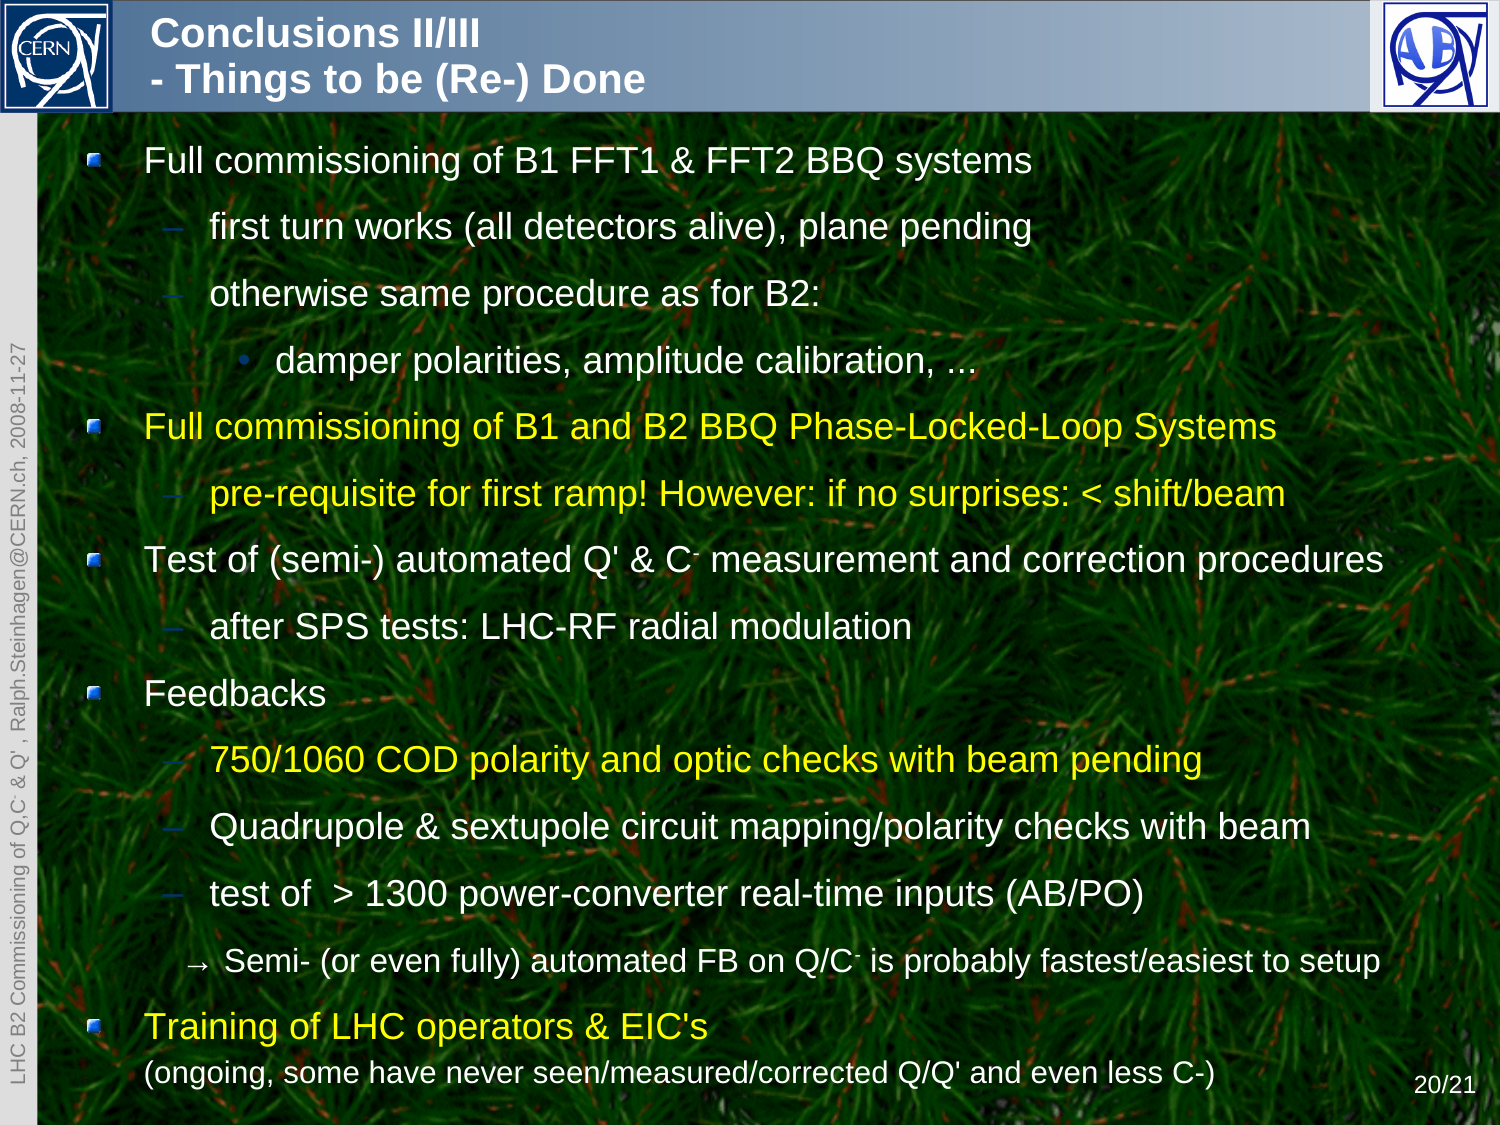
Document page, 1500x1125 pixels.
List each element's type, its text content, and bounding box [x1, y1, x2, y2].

picture [1382, 1, 1489, 108]
list Full commissioning of B1 FFT1 & FFT2 BBQ systems first turn works (all detectors alive), plane pending otherwise same procedure as for B2: damper polarities, amplitude calibration, ... Full commissioning of B1 and B2 BBQ Phase-Locked-Loop Systems pre-requisite for first ramp! However: if no surprises: < shift/beam Test of (semi-) automated Q' & C- measurement and correction procedures after SPS tests: LHC-RF radial modulation Feedbacks 750/1060 COD polarity and optic checks with beam pending Quadrupole & sextupole circuit mapping/polarity checks with beam test of > 1300 power-converter real-time inputs (AB/PO) → Semi- (or even fully) automated FB on Q/C- is probably fastest/easiest to setup Training of LHC operators & EIC's (ongoing, some have never seen/measured/corrected Q/Q' and even less C-) [87, 137, 1438, 1091]
picture [0, 0, 1500, 1125]
title Conclusions II/III - Things to be (Re-) Done [150, 0, 1201, 113]
